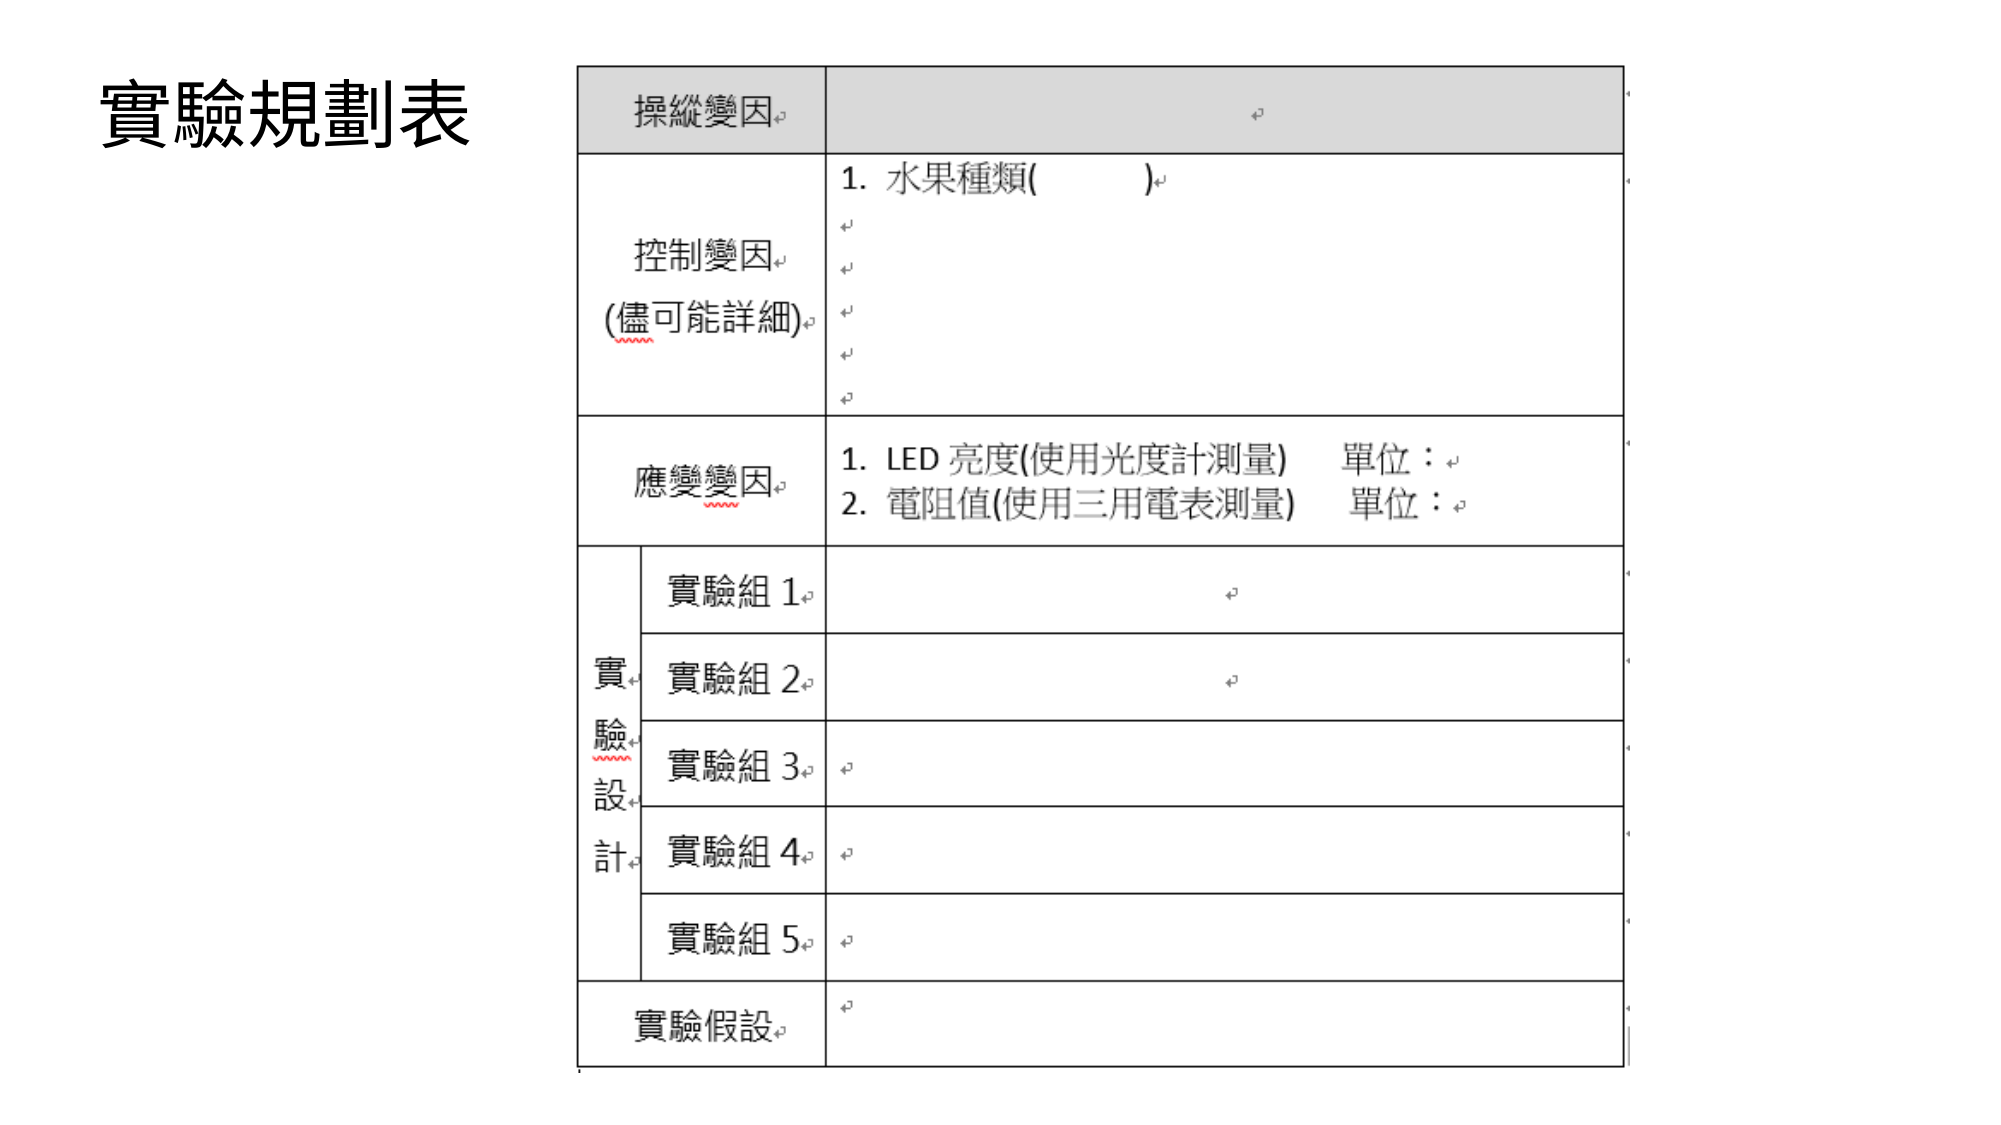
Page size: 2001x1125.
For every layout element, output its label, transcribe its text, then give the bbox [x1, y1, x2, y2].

text_box 實驗規劃表 [82, 60, 491, 165]
picture [572, 59, 1630, 1073]
